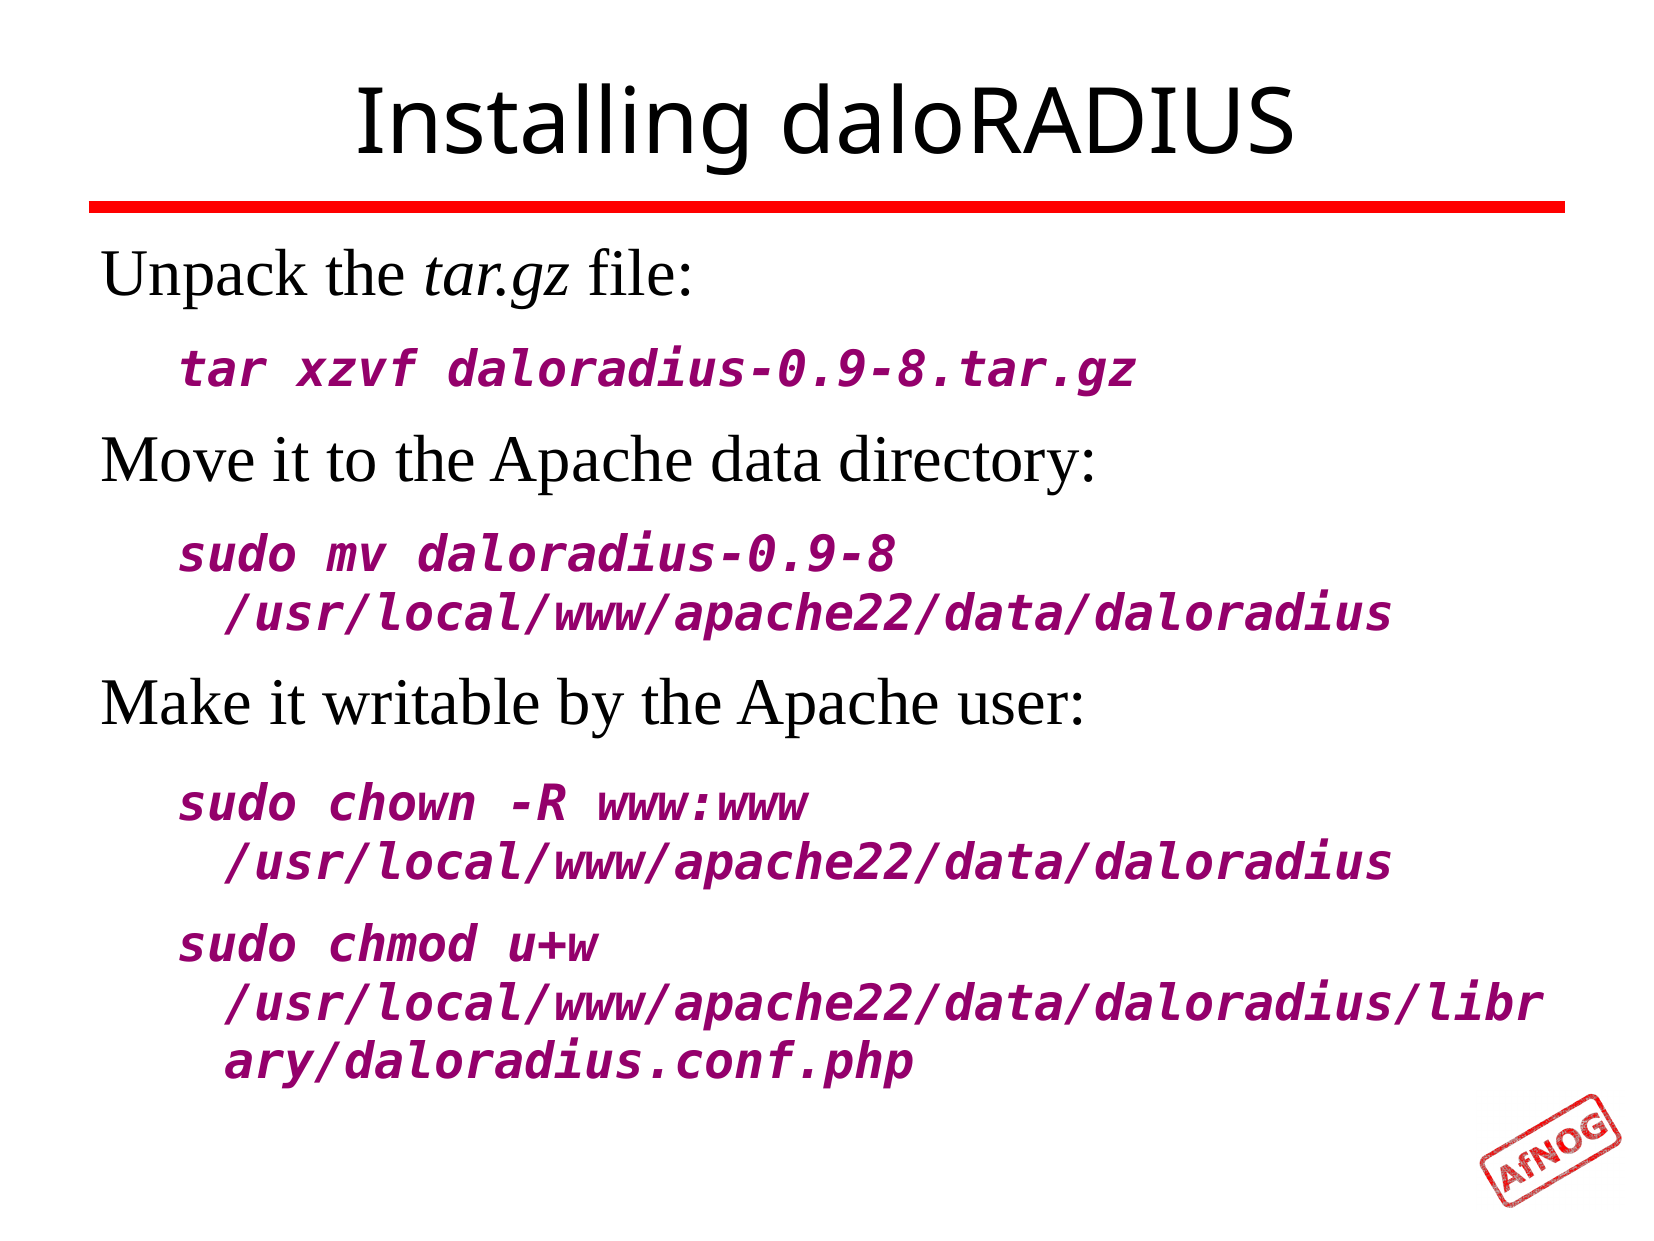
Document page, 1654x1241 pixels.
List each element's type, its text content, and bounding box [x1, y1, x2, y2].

list Unpack the tar.gz file: tar xzvf daloradius-0.9-8.tar.gz Move it to the Apache data directory: sudo mv daloradius-0.9-8 /usr/local/www/apache22/data/daloradius Make it writable by the Apache user: sudo chown -R www:www /usr/local/www/apache22/data/daloradius sudo chmod u+w /usr/local/www/apache22/data/daloradius/library/daloradius.conf.php [82, 236, 1571, 1108]
title Installing daloRADIUS [88, 36, 1565, 200]
picture [1476, 1090, 1625, 1211]
